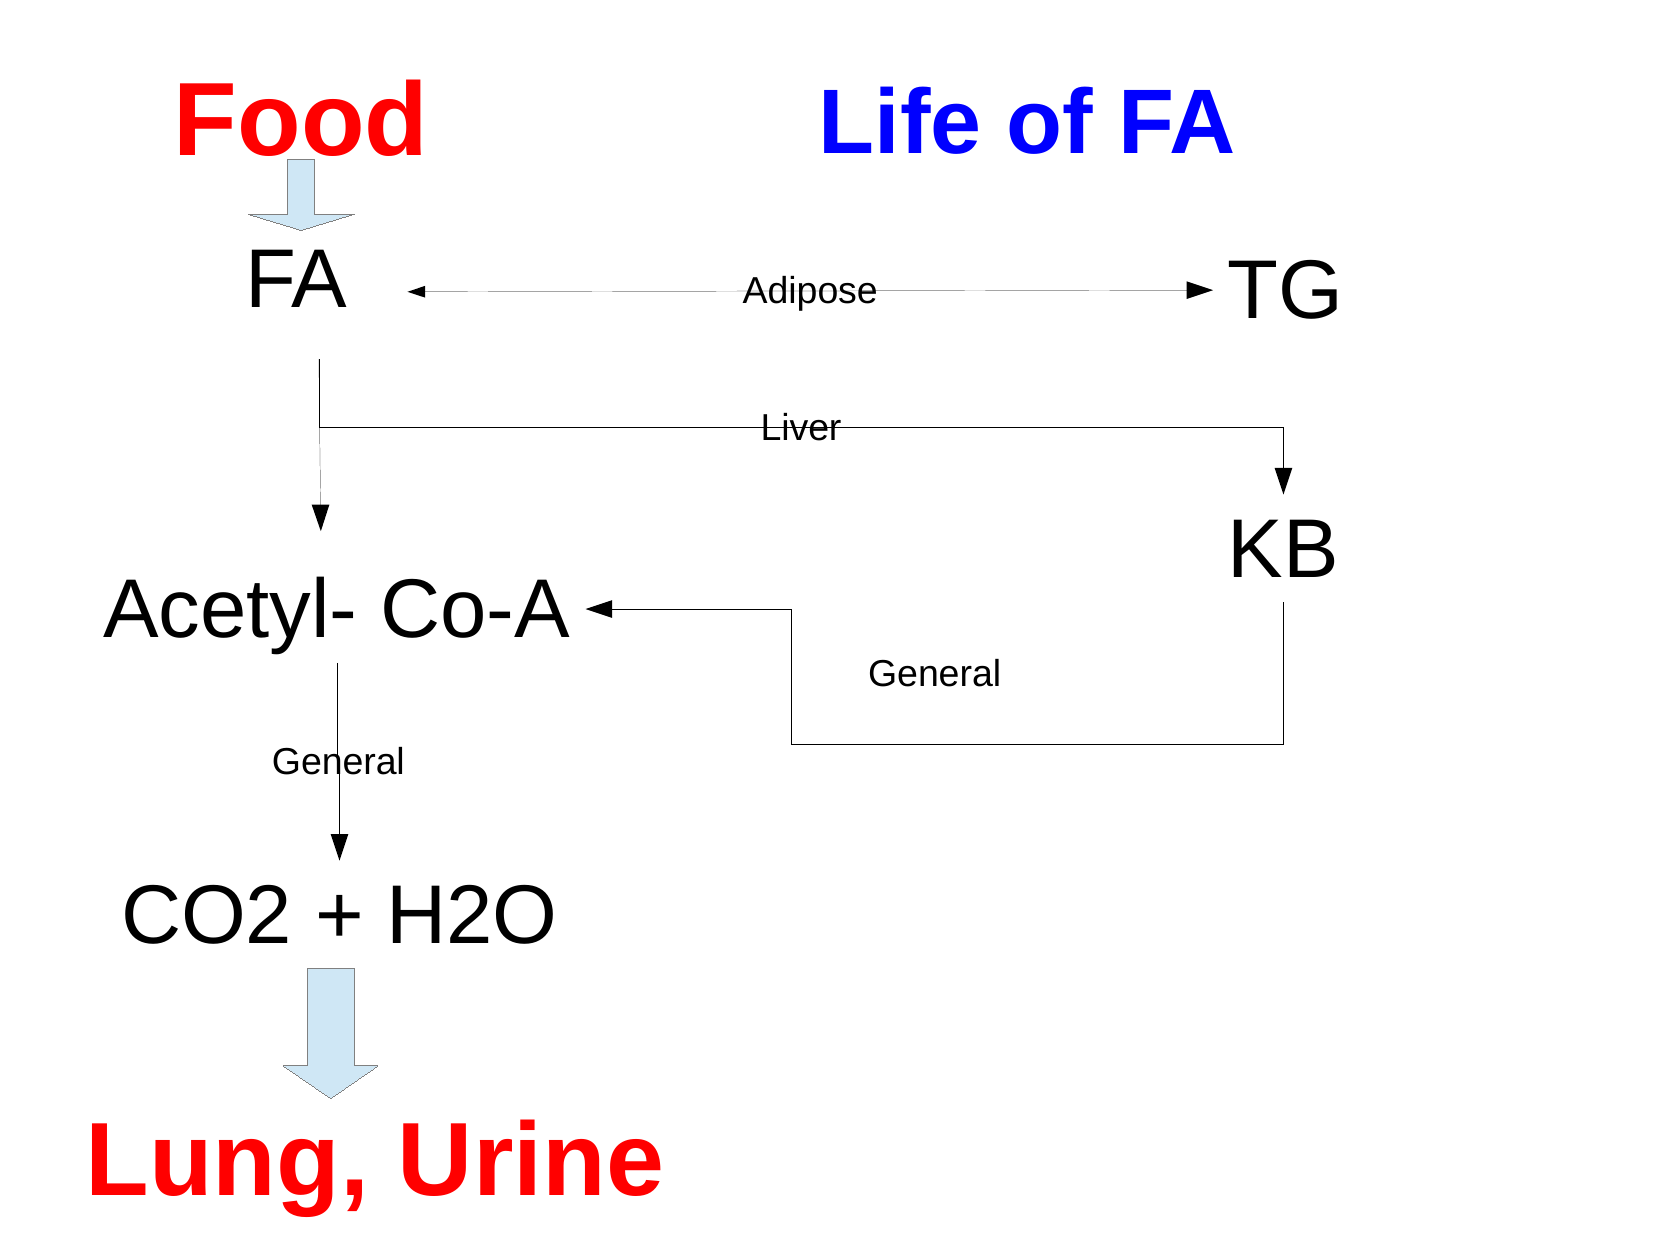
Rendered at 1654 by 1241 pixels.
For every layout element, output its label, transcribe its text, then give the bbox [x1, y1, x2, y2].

text_box Food [118, 54, 485, 189]
text_box KB [1213, 494, 1354, 603]
text_box TG [1213, 236, 1359, 345]
text_box CO2 + H2O [106, 860, 573, 969]
text_box [283, 968, 378, 1093]
text_box Lung, Urine [70, 1093, 745, 1229]
title Life of FA [485, 70, 1583, 174]
text_box [248, 159, 355, 231]
text_box Acetyl- Co-A [88, 555, 586, 663]
text_box FA [230, 224, 408, 360]
